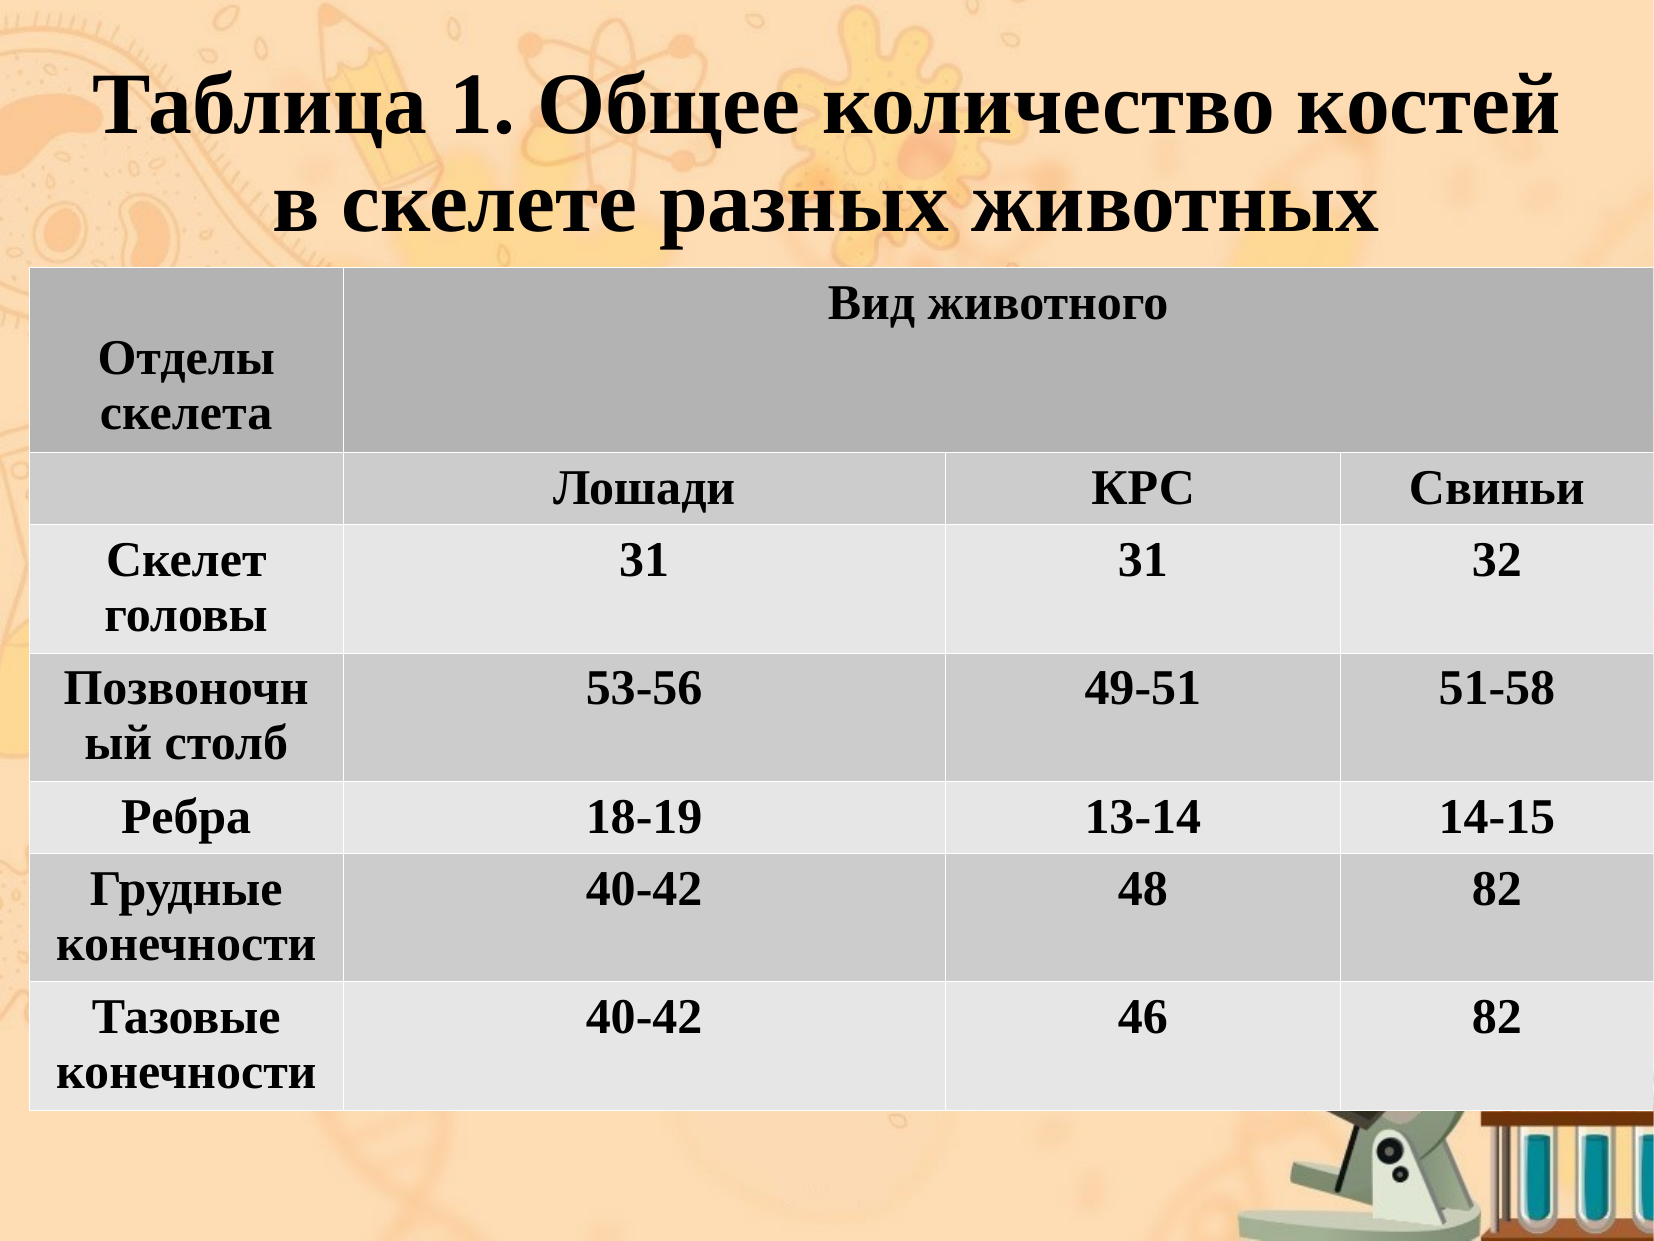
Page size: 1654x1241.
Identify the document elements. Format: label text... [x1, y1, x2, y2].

title Таблица 1. Общее количество костей в скелете разных животных [82, 49, 1571, 257]
table_cell 31 [344, 525, 945, 653]
table_cell 48 [946, 854, 1340, 981]
table_cell Тазовые конечности [30, 982, 343, 1110]
table_cell 46 [946, 982, 1340, 1110]
table_cell [30, 453, 343, 524]
table_cell 51-58 [1341, 654, 1653, 781]
table_header Отделы скелета [30, 268, 343, 452]
table_cell Грудные конечности [30, 854, 343, 981]
table_cell 53-56 [344, 654, 945, 781]
table_cell 49-51 [946, 654, 1340, 781]
table_cell 82 [1341, 854, 1653, 981]
table_cell 82 [1341, 982, 1653, 1110]
table_header Вид животного [344, 268, 1653, 452]
table_cell Скелет головы [30, 525, 343, 653]
table_cell 14-15 [1341, 782, 1653, 853]
table_cell 40-42 [344, 854, 945, 981]
table_cell КРС [946, 453, 1340, 524]
table_cell 13-14 [946, 782, 1340, 853]
table_cell 32 [1341, 525, 1653, 653]
table_cell 18-19 [344, 782, 945, 853]
table_cell 40-42 [344, 982, 945, 1110]
table_cell Позвоночный столб [30, 654, 343, 781]
table_cell 31 [946, 525, 1340, 653]
picture [0, 0, 1654, 1241]
table_cell Ребра [30, 782, 343, 853]
table_cell Лошади [344, 453, 945, 524]
table_cell Свиньи [1341, 453, 1653, 524]
